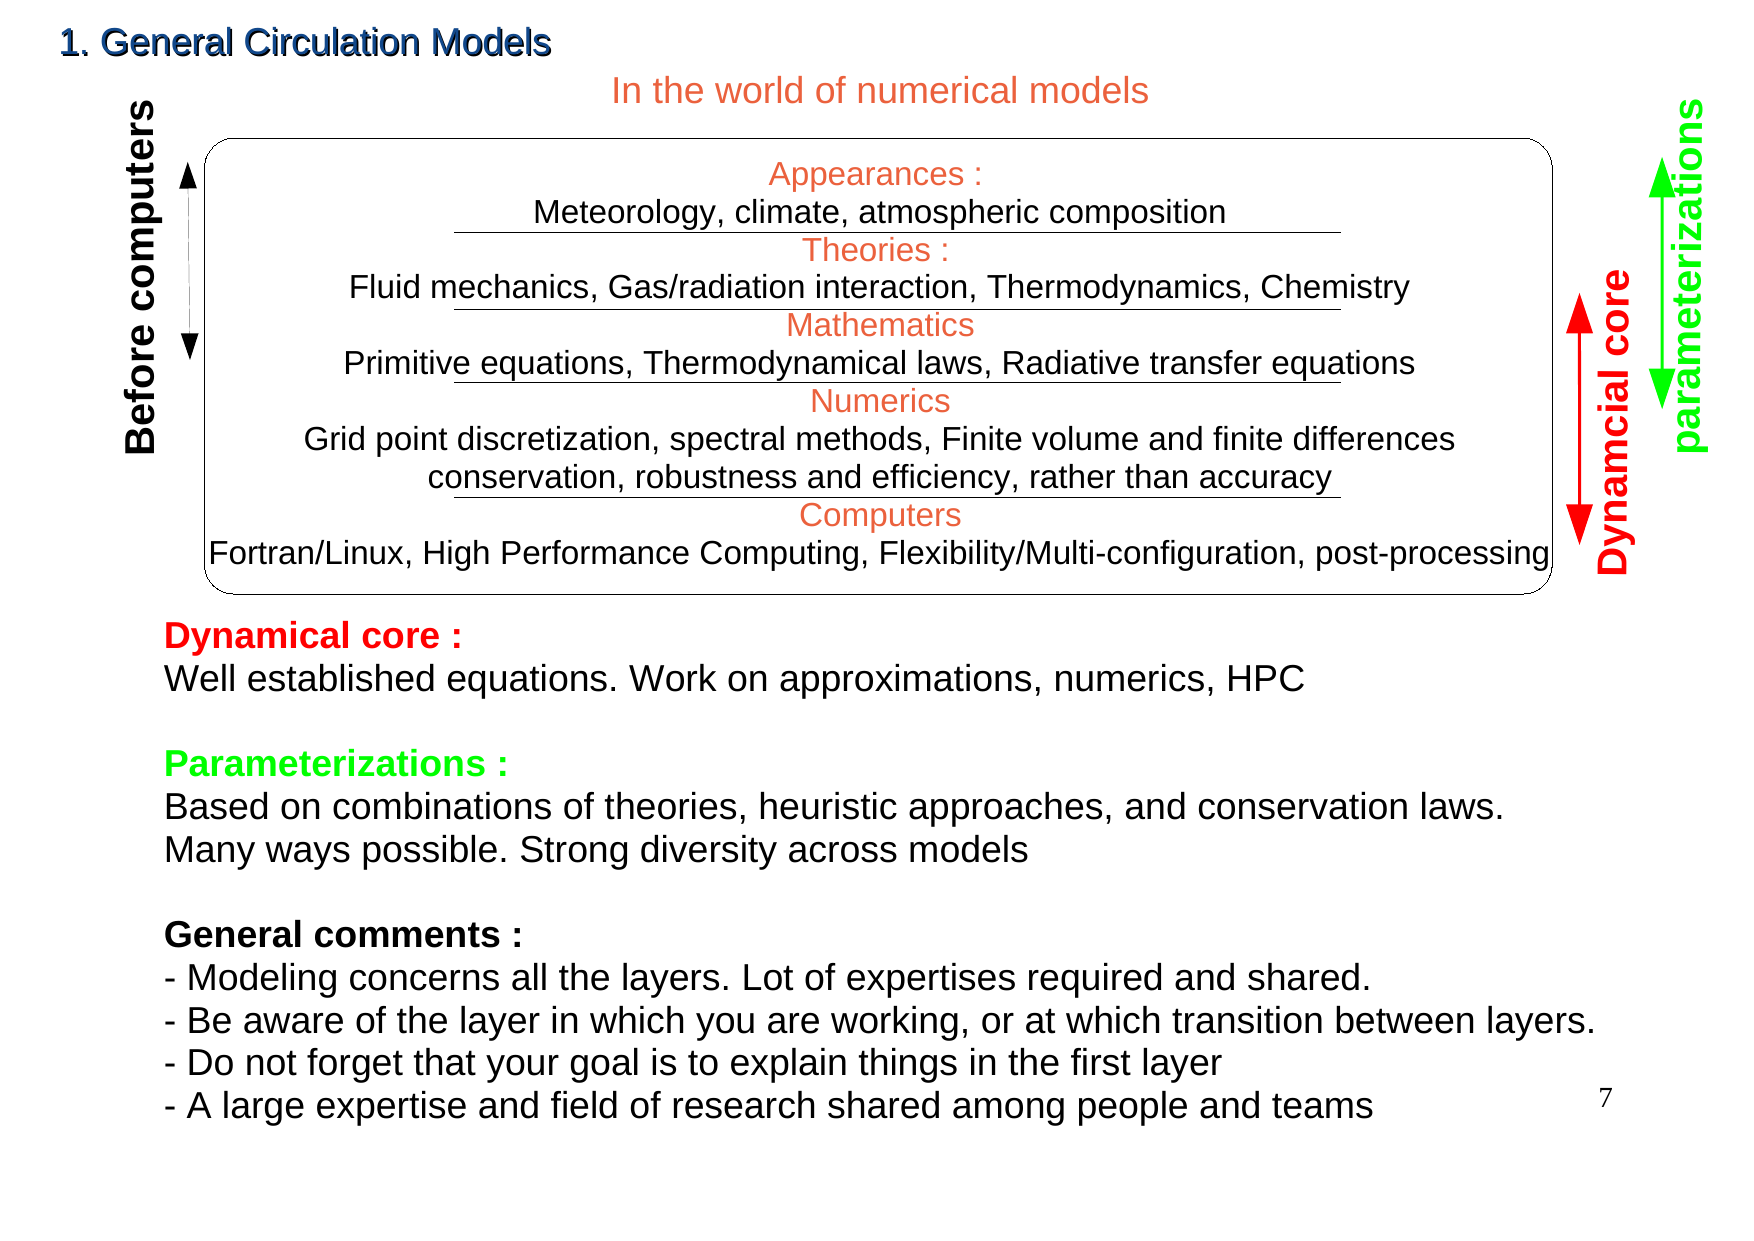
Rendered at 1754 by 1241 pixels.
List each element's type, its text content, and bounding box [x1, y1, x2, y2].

text_box parameterizations [1653, 82, 1754, 471]
text_box In the world of numerical models Appearances : Meteorology, climate, atmospheric composition Theories : Fluid mechanics, Gas/radiation interaction, Thermodynamics, Chemistry Mathematics Primitive equations, Thermodynamical laws, Radiative transfer equations Numerics Grid point discretization, spectral methods, Finite volume and finite differences conservation, robustness and efficiency, rather than accuracy Computers Fortran/Linux, High Performance Computing, Flexibility/Multi-configuration, post-processing Dynamical core : Well established equations. Work on approximations, numerics, HPC Parameterizations : Based on combinations of theories, heuristic approaches, and conservation laws. Many ways possible. Strong diversity across models General comments : - Modeling concerns all the layers. Lot of expertises required and shared. - Be aware of the layer in which you are working, or at which transition between layers. - Do not forget that your goal is to explain things in the first layer - A large expertise and field of research shared among people and teams [148, 62, 1754, 1241]
text_box Dynamcial core [1580, 253, 1650, 593]
text_box 1. General Circulation Models [43, 9, 708, 70]
text_box Before computers [107, 83, 174, 472]
